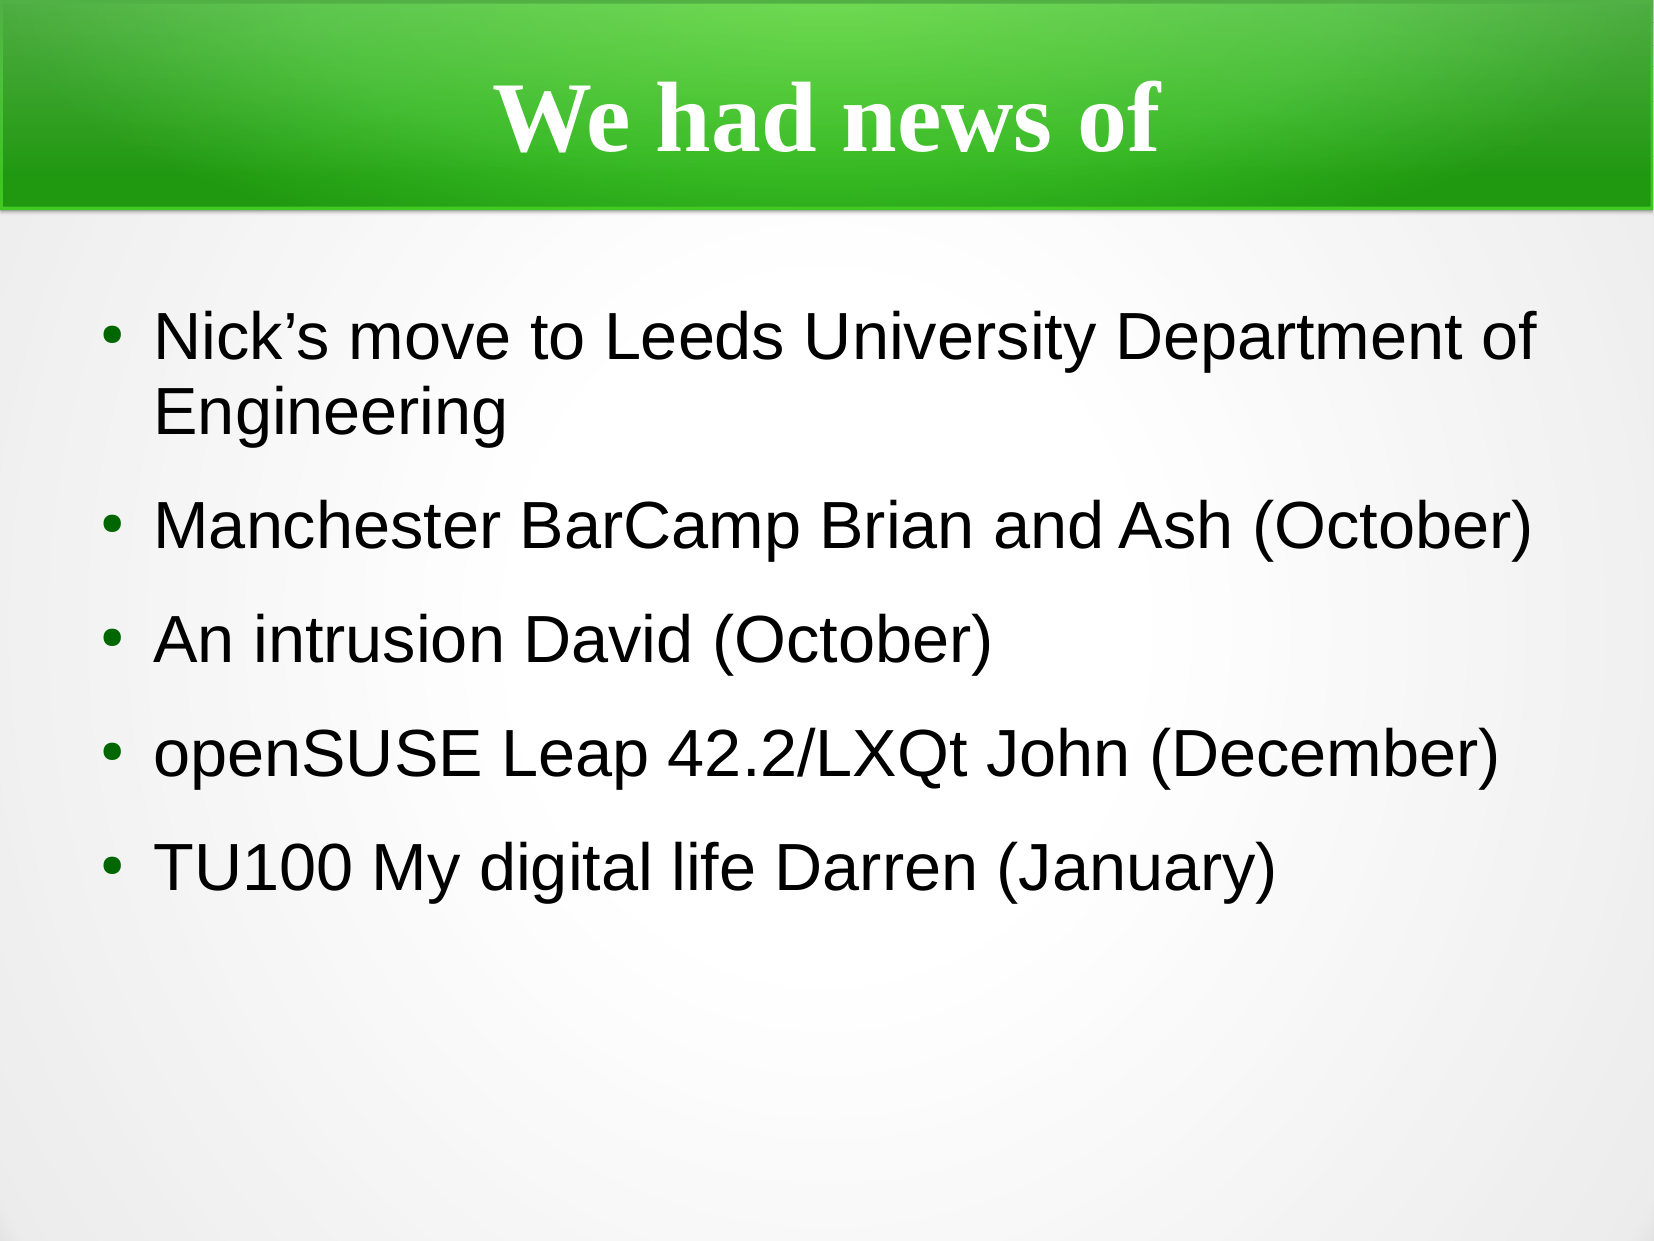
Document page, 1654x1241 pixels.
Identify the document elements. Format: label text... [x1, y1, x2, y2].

title We had news of [82, 45, 1571, 192]
list Nick’s move to Leeds University Department of Engineering Manchester BarCamp Brian and Ash (October) An intrusion David (October) openSUSE Leap 42.2/LXQt John (December) TU100 My digital life Darren (January) [82, 299, 1571, 1019]
